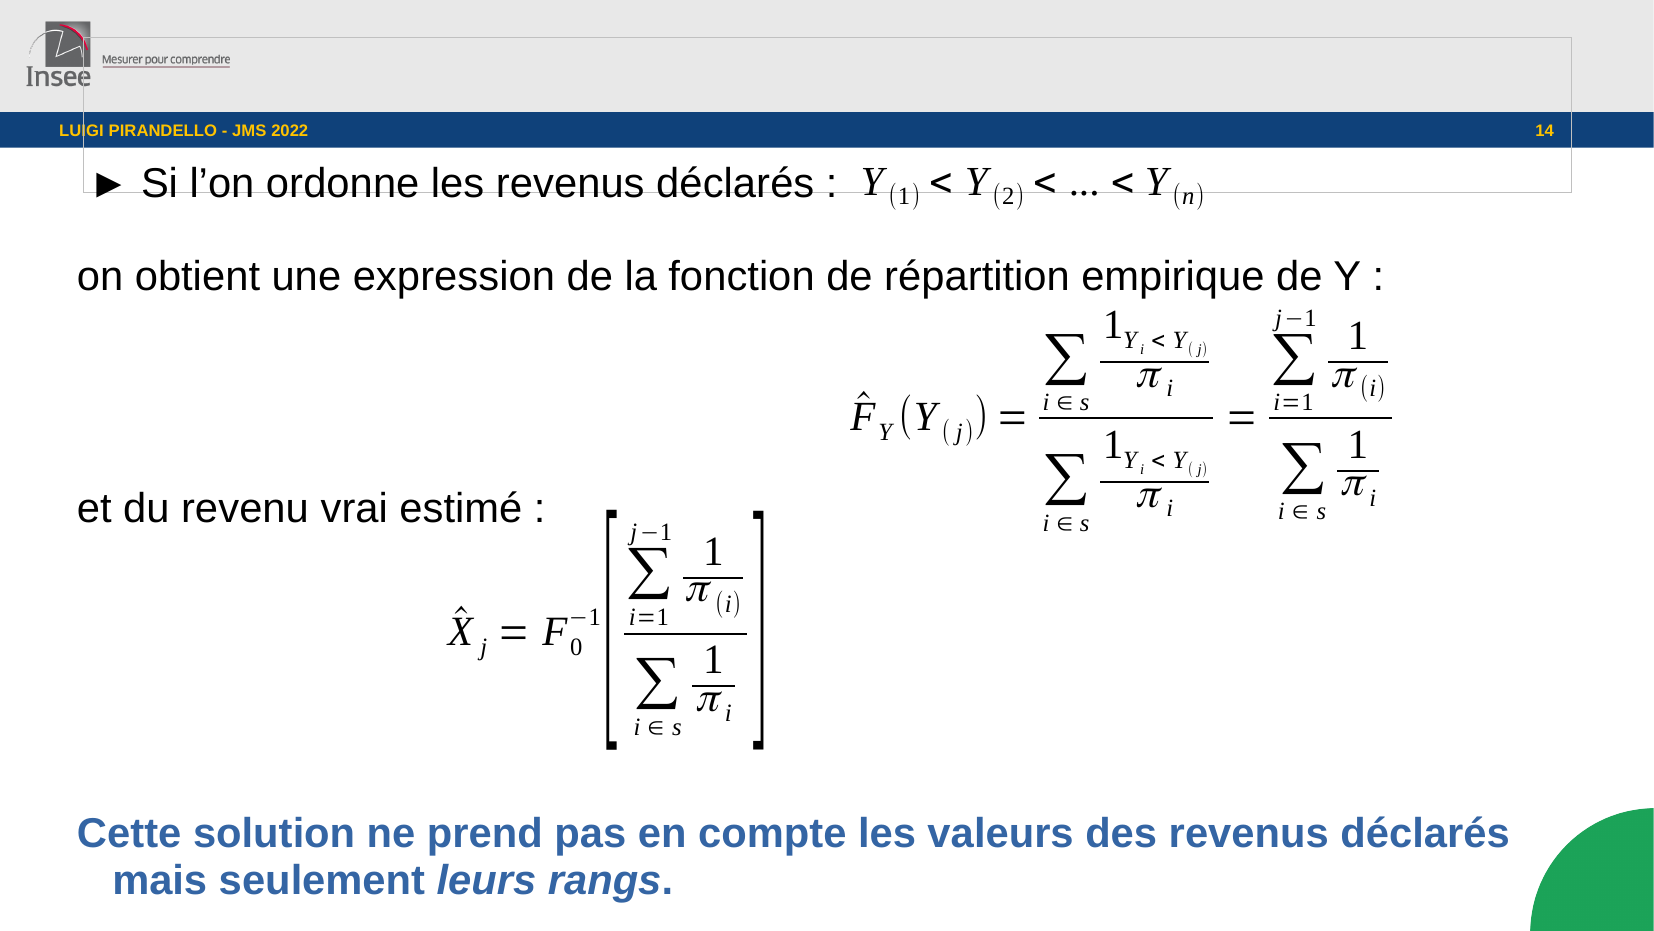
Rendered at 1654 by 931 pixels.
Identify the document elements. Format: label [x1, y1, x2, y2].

chart [854, 158, 1211, 213]
chart [438, 507, 774, 752]
picture [1530, 808, 1654, 931]
chart [842, 301, 1400, 536]
picture [23, 0, 230, 89]
picture [84, 38, 230, 89]
